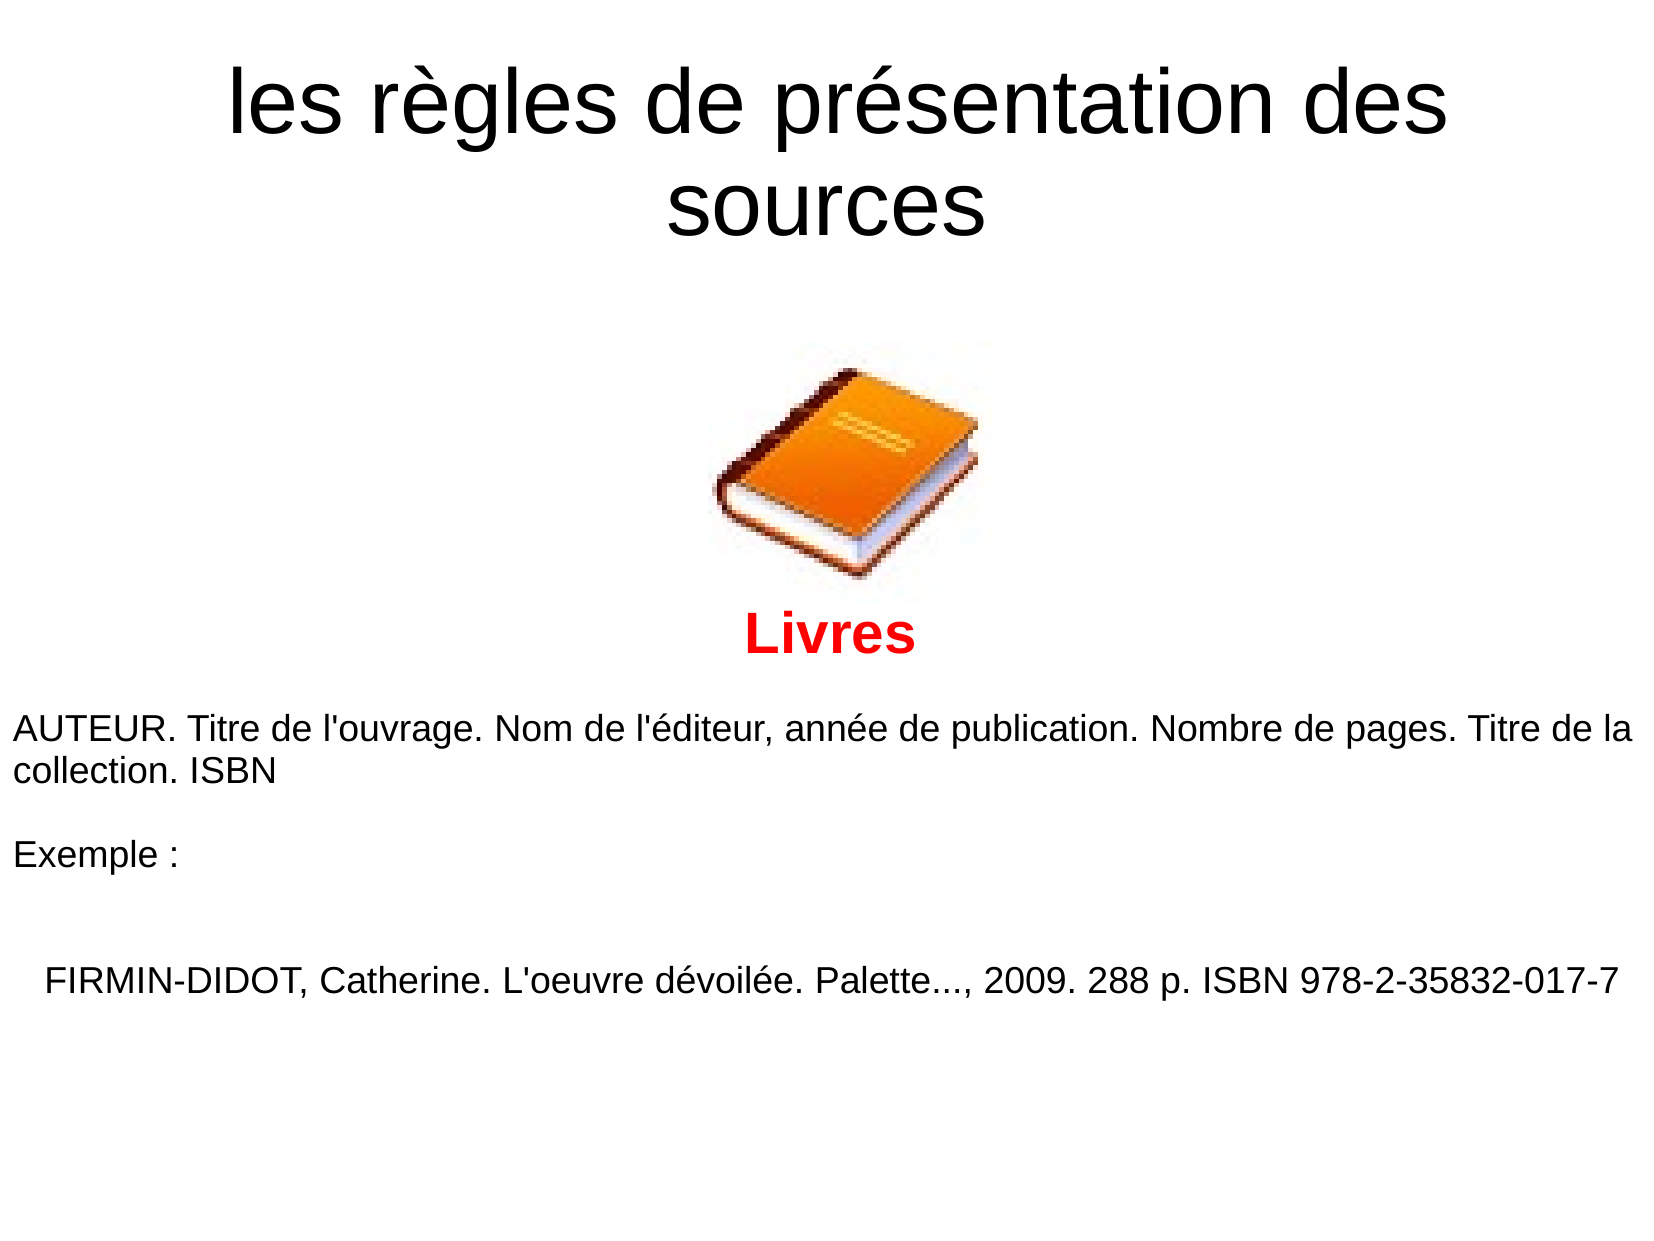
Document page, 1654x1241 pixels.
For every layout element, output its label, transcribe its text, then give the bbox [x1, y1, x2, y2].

text_box Livres AUTEUR. Titre de l'ouvrage. Nom de l'éditeur, année de publication. Nombre de pages. Titre de la collection. ISBN Exemple : FIRMIN-DIDOT, Catherine. L'oeuvre dévoilée. Palette..., 2009. 288 p. ISBN 978-2-35832-017-7 [0, 551, 1654, 1012]
picture [708, 342, 993, 551]
title les règles de présentation des sources [82, 49, 1571, 257]
